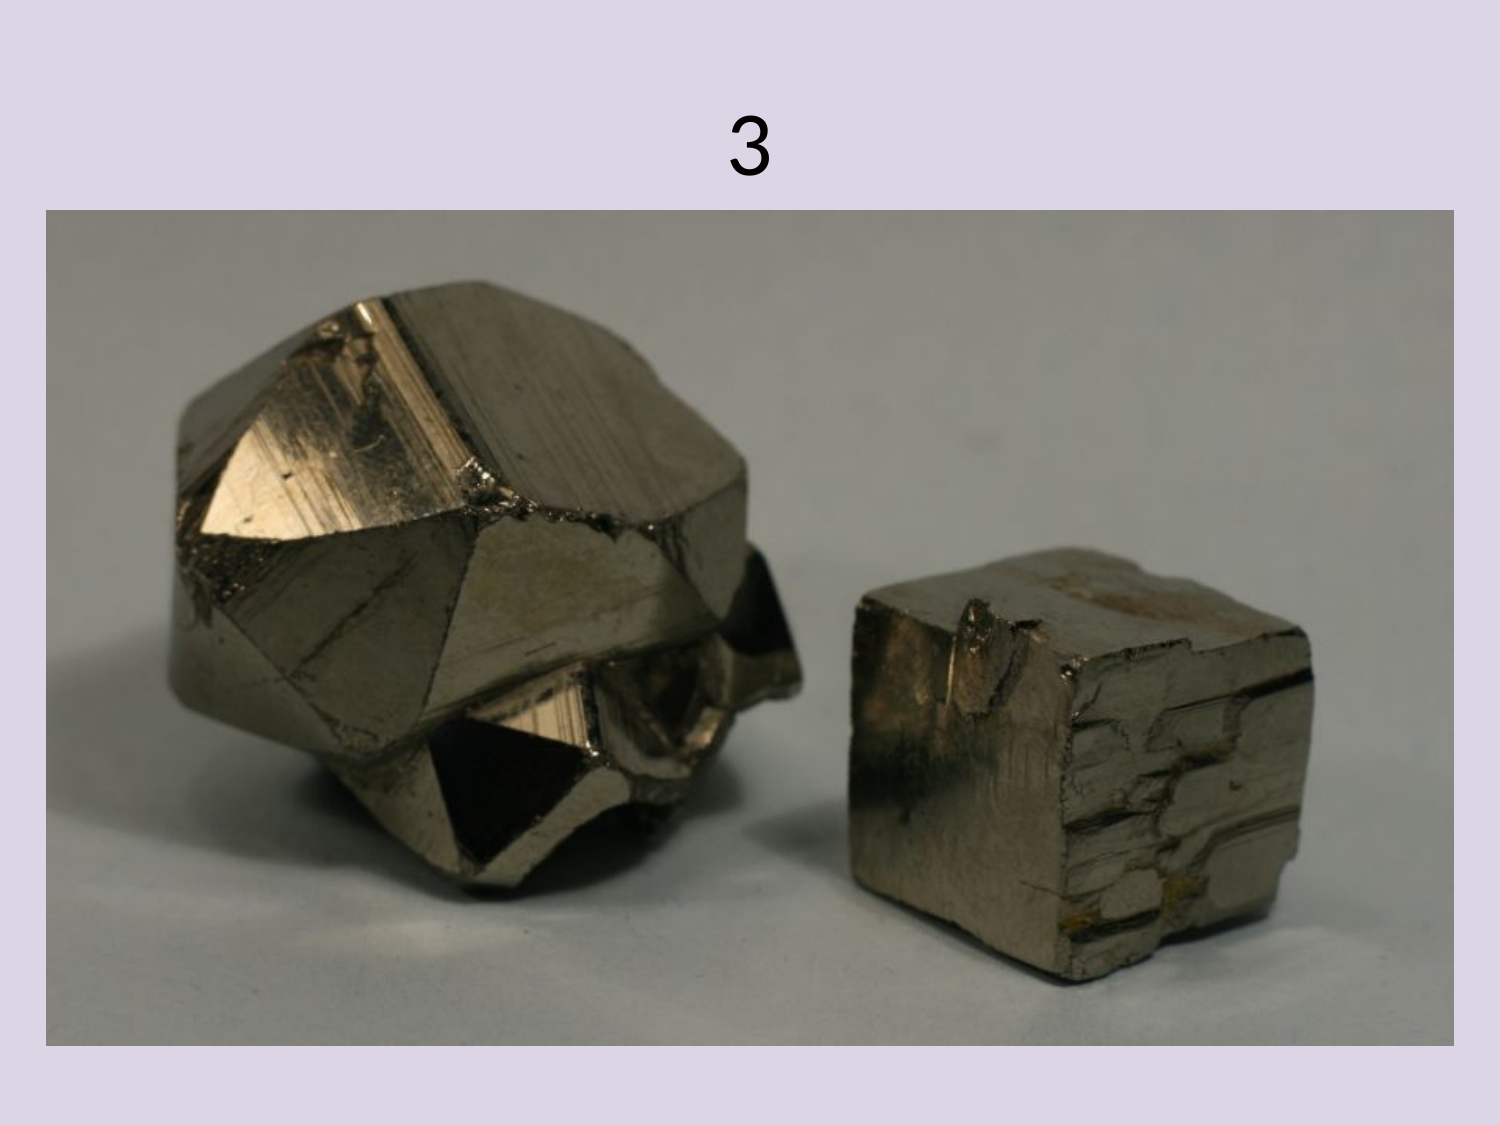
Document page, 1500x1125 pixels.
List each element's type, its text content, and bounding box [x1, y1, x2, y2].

title 3 [75, 45, 1426, 210]
picture [46, 210, 1454, 1046]
